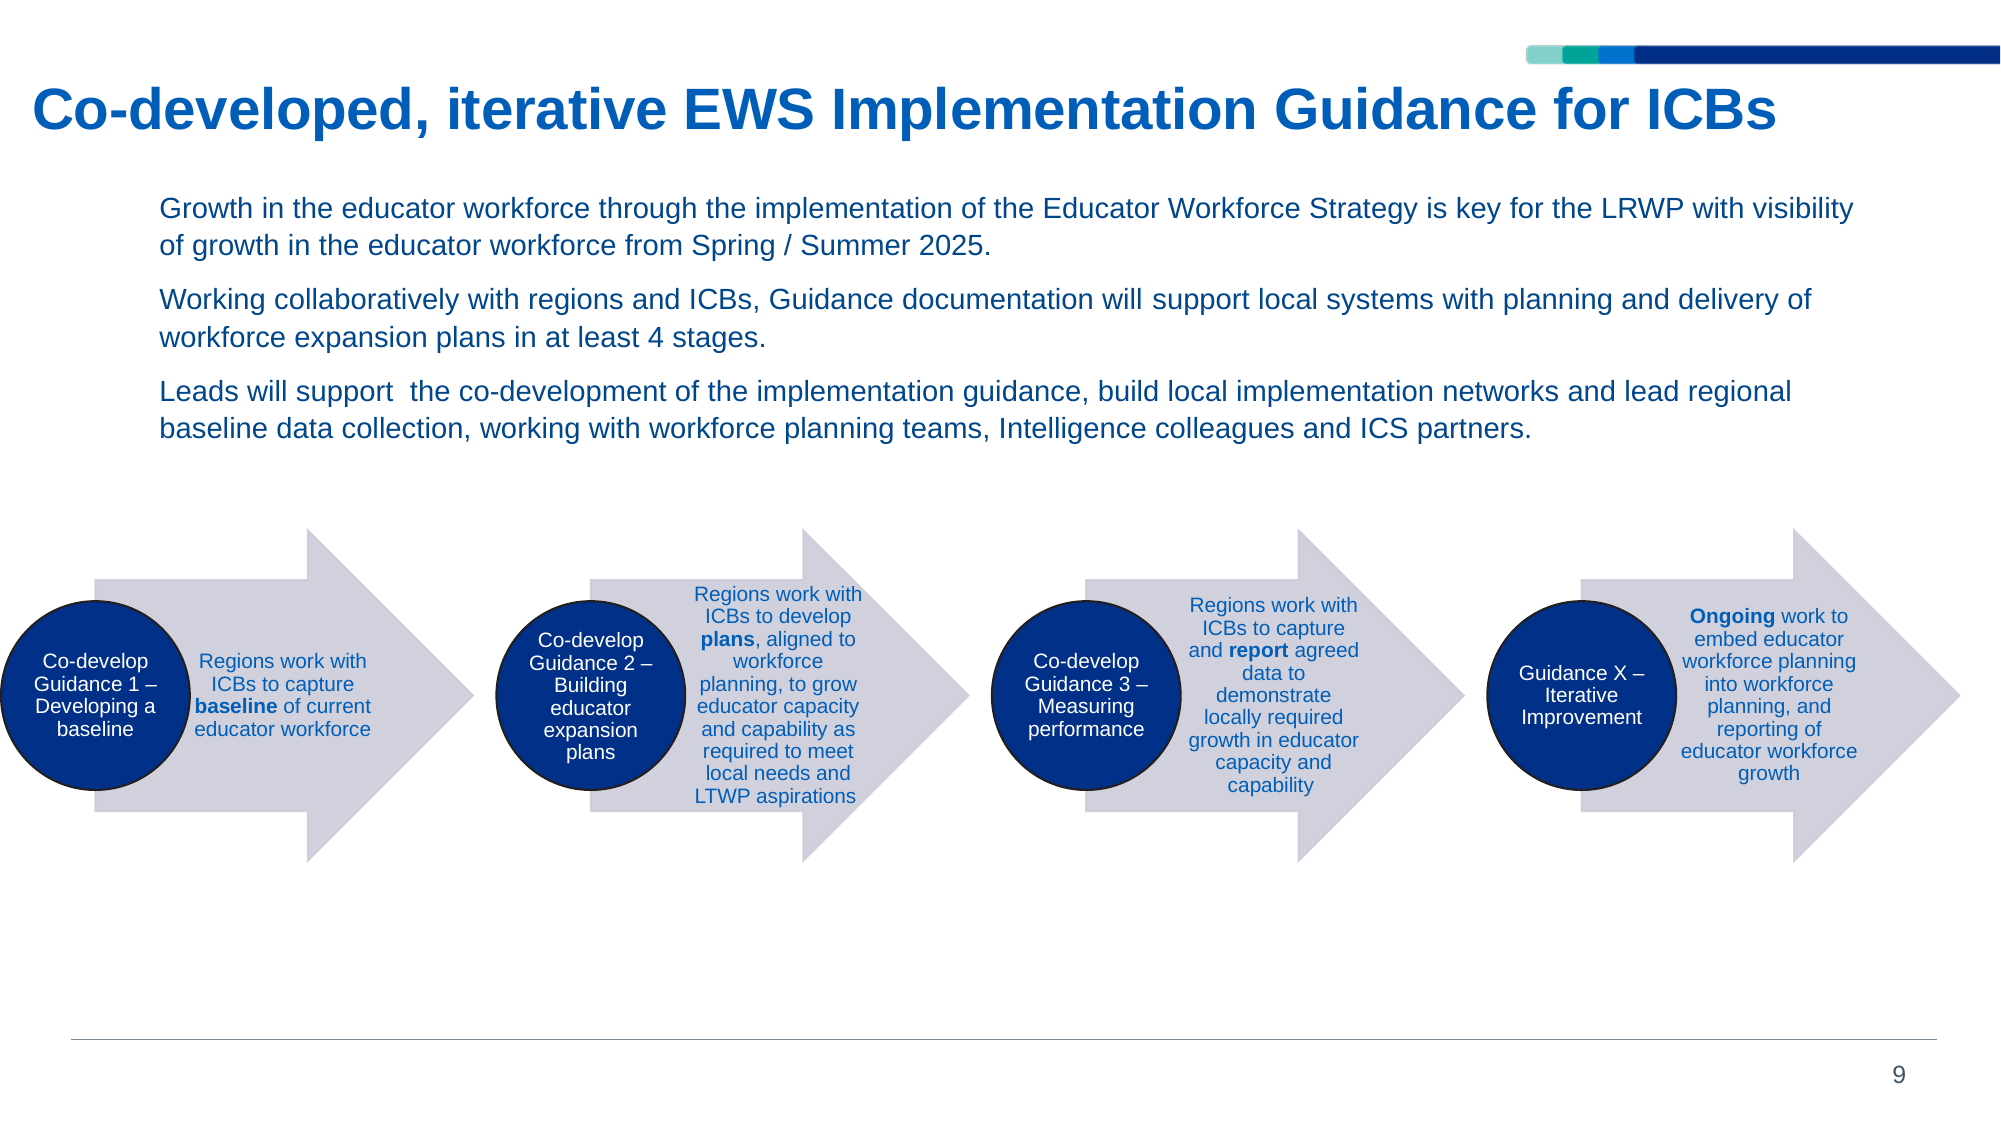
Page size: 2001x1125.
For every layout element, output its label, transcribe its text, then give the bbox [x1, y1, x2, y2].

text_box Co-develop Guidance 1 – Developing a baseline [1, 601, 190, 790]
text_box Regions work with ICBs to capture and report agreed data to demonstrate locally required growth in educator capacity and capability [1086, 530, 1464, 861]
text_box Co-developed, iterative EWS Implementation Guidance for ICBs [32, 78, 1903, 221]
text_box Growth in the educator workforce through the implementation of the Educator Workforce Strategy is key for the LRWP with visibility of growth in the educator workforce from Spring / Summer 2025. Working collaboratively with regions and ICBs, Guidance documentation will support local systems with planning and delivery of workforce expansion plans in at least 4 stages. Leads will support the co-development of the implementation guidance, build local implementation networks and lead regional baseline data collection, working with workforce planning teams, Intelligence colleagues and ICS partners. [144, 179, 1896, 563]
text_box Guidance X – Iterative Improvement [1487, 601, 1677, 790]
text_box Co-develop Guidance 2 –Building educator expansion plans [496, 601, 686, 790]
text_box Regions work with ICBs to develop plans, aligned to workforce planning, to grow educator capacity and capability as required to meet local needs and LTWP aspirations [590, 530, 969, 861]
text_box Co-develop Guidance 3 – Measuring performance [991, 601, 1181, 790]
text_box Ongoing work to embed educator workforce planning into workforce planning, and reporting of educator workforce growth [1581, 530, 1960, 861]
text_box Regions work with ICBs to capture baseline of current educator workforce [95, 530, 473, 861]
